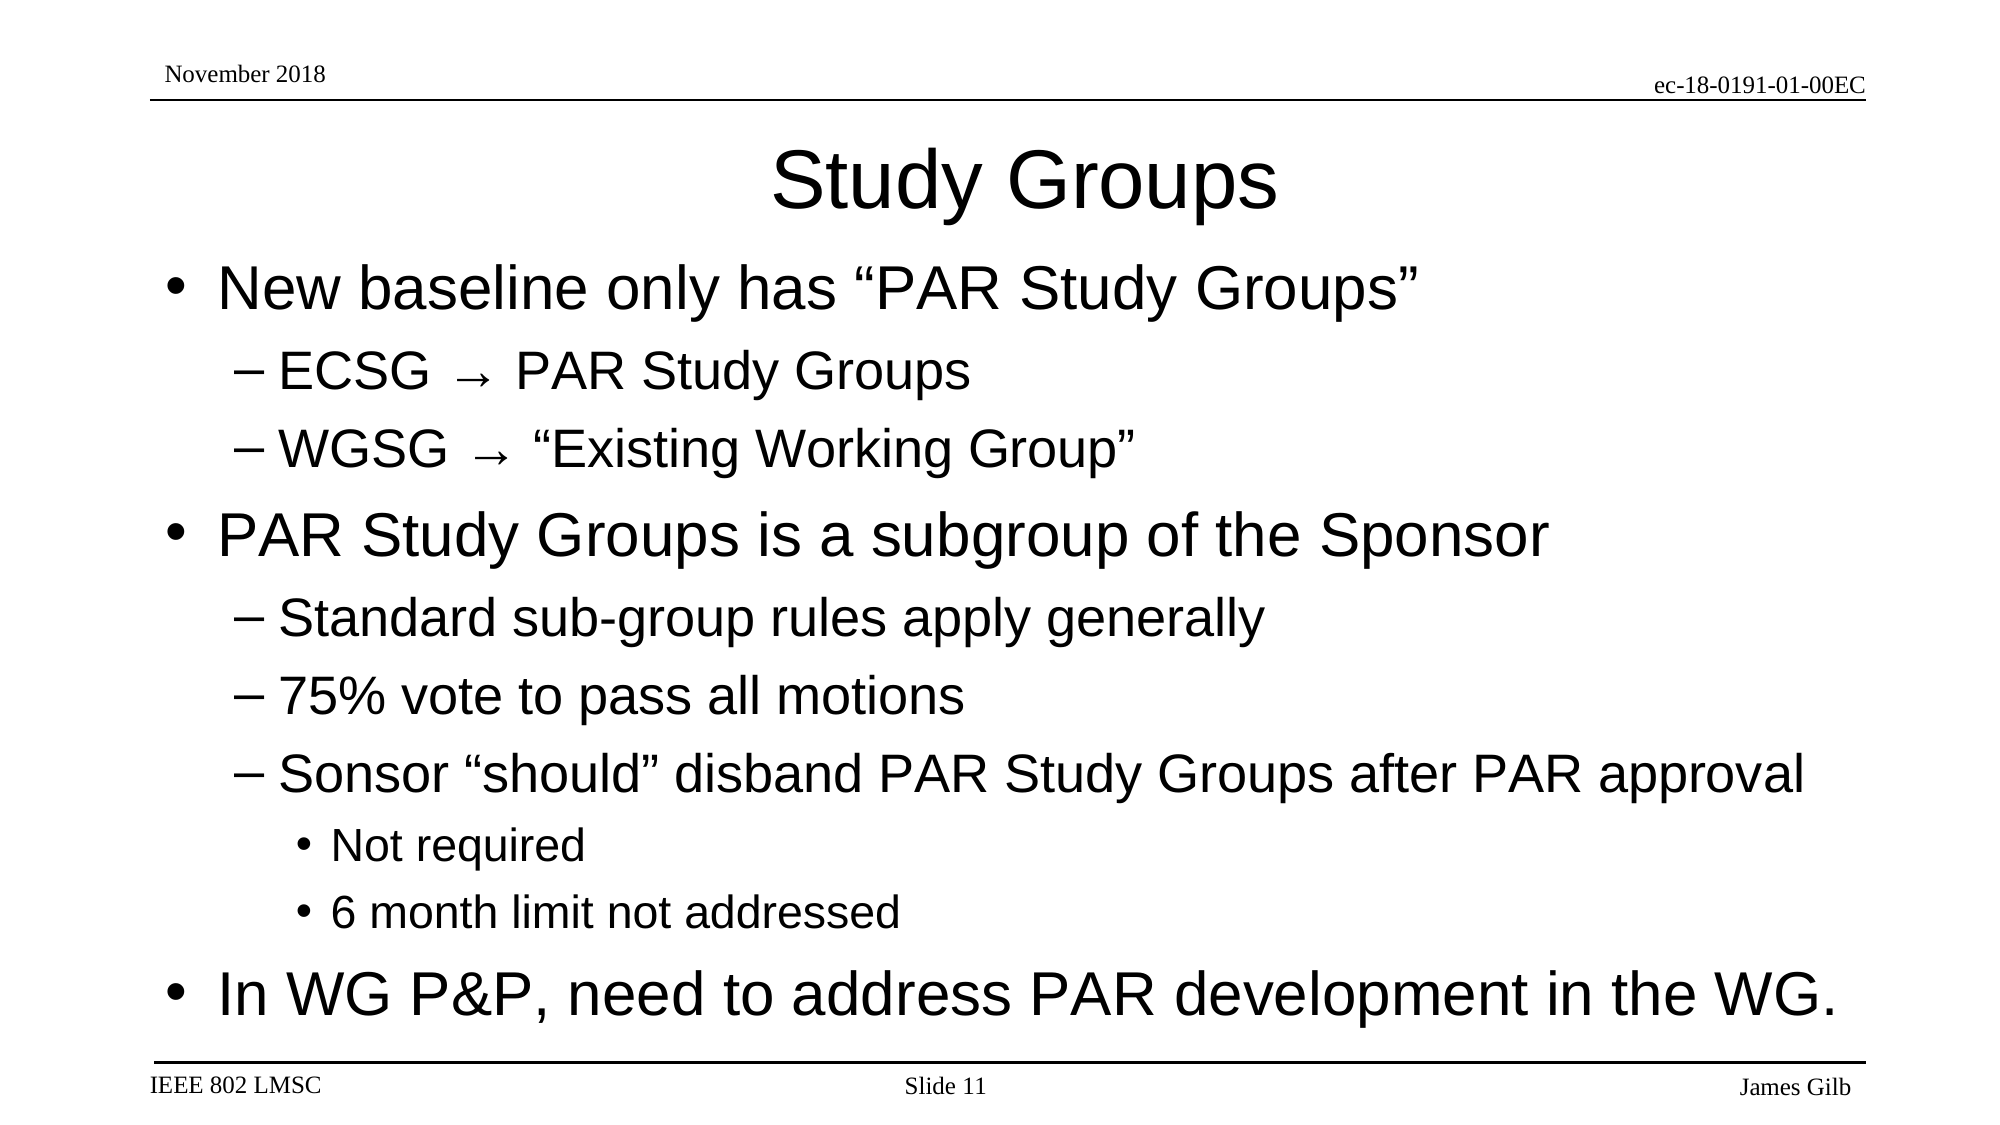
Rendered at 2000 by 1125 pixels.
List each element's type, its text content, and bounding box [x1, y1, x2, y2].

list New baseline only has “PAR Study Groups” ECSG → PAR Study Groups WGSG → “Existing Working Group” PAR Study Groups is a subgroup of the Sponsor Standard sub-group rules apply generally 75% vote to pass all motions Sonsor “should” disband PAR Study Groups after PAR approval Not required 6 month limit not addressed In WG P&P, need to address PAR development in the WG. [149, 239, 1900, 1051]
title Study Groups [149, 112, 1900, 238]
